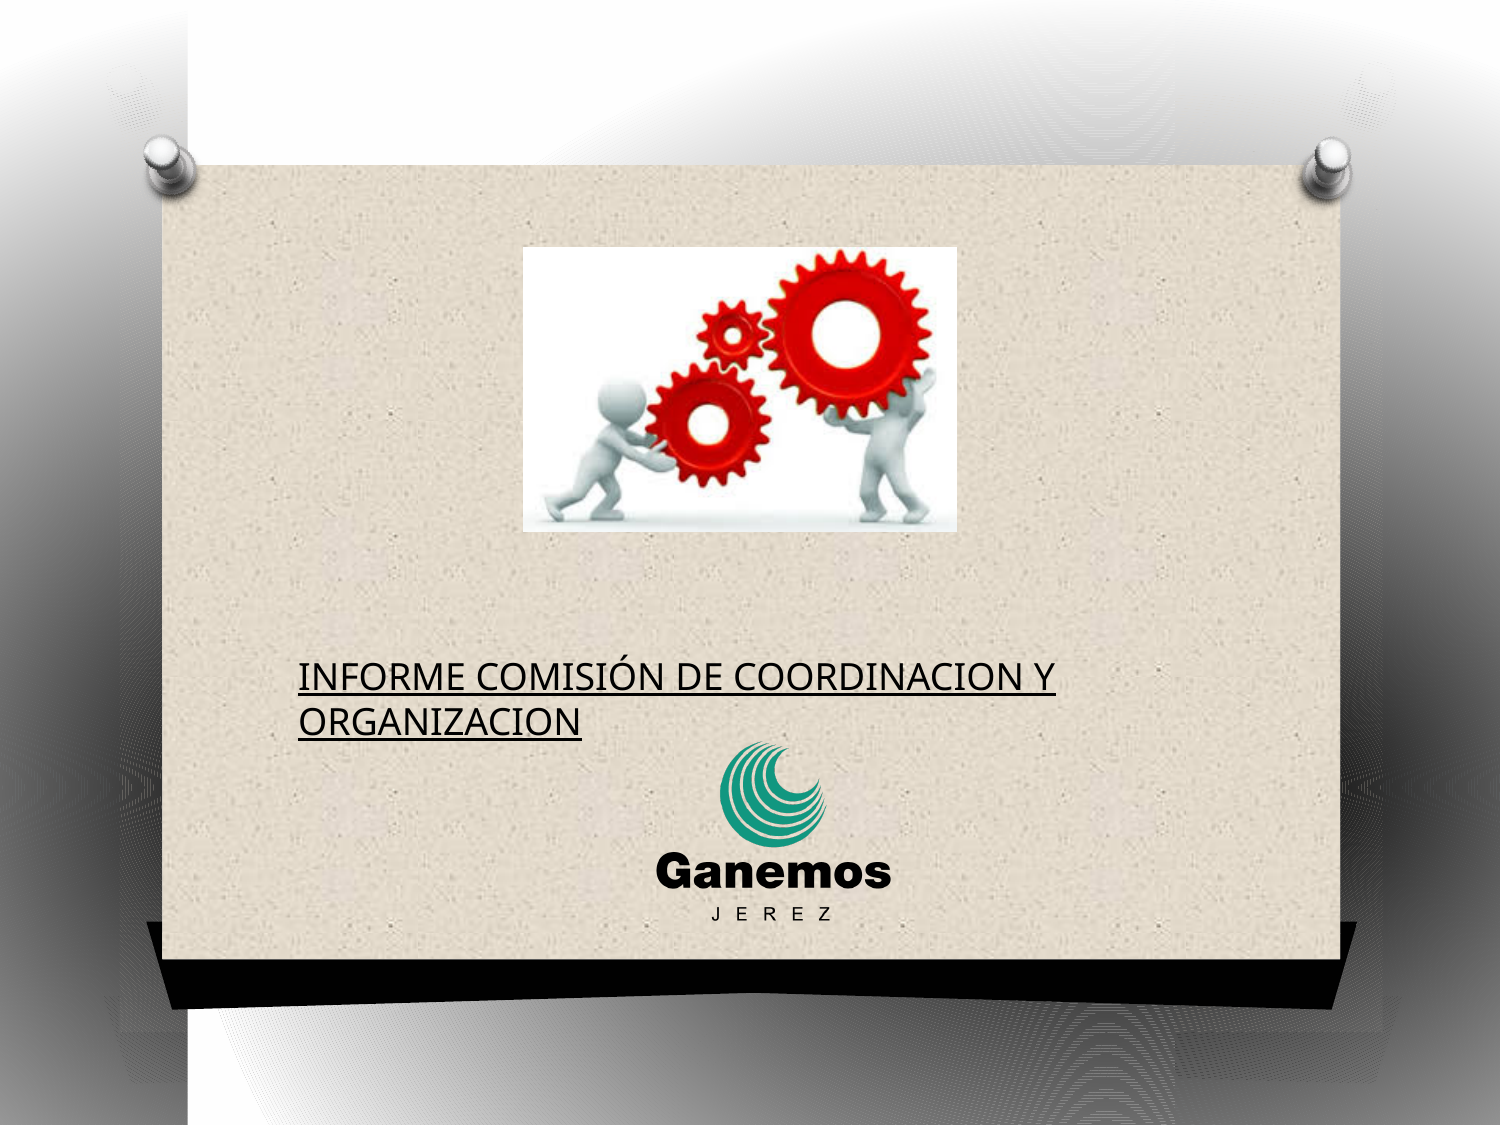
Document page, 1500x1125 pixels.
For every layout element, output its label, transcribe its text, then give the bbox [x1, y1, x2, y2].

text_box INFORME COMISIÓN DE COORDINACION Y ORGANIZACION [283, 645, 1229, 750]
picture [112, 100, 1396, 959]
